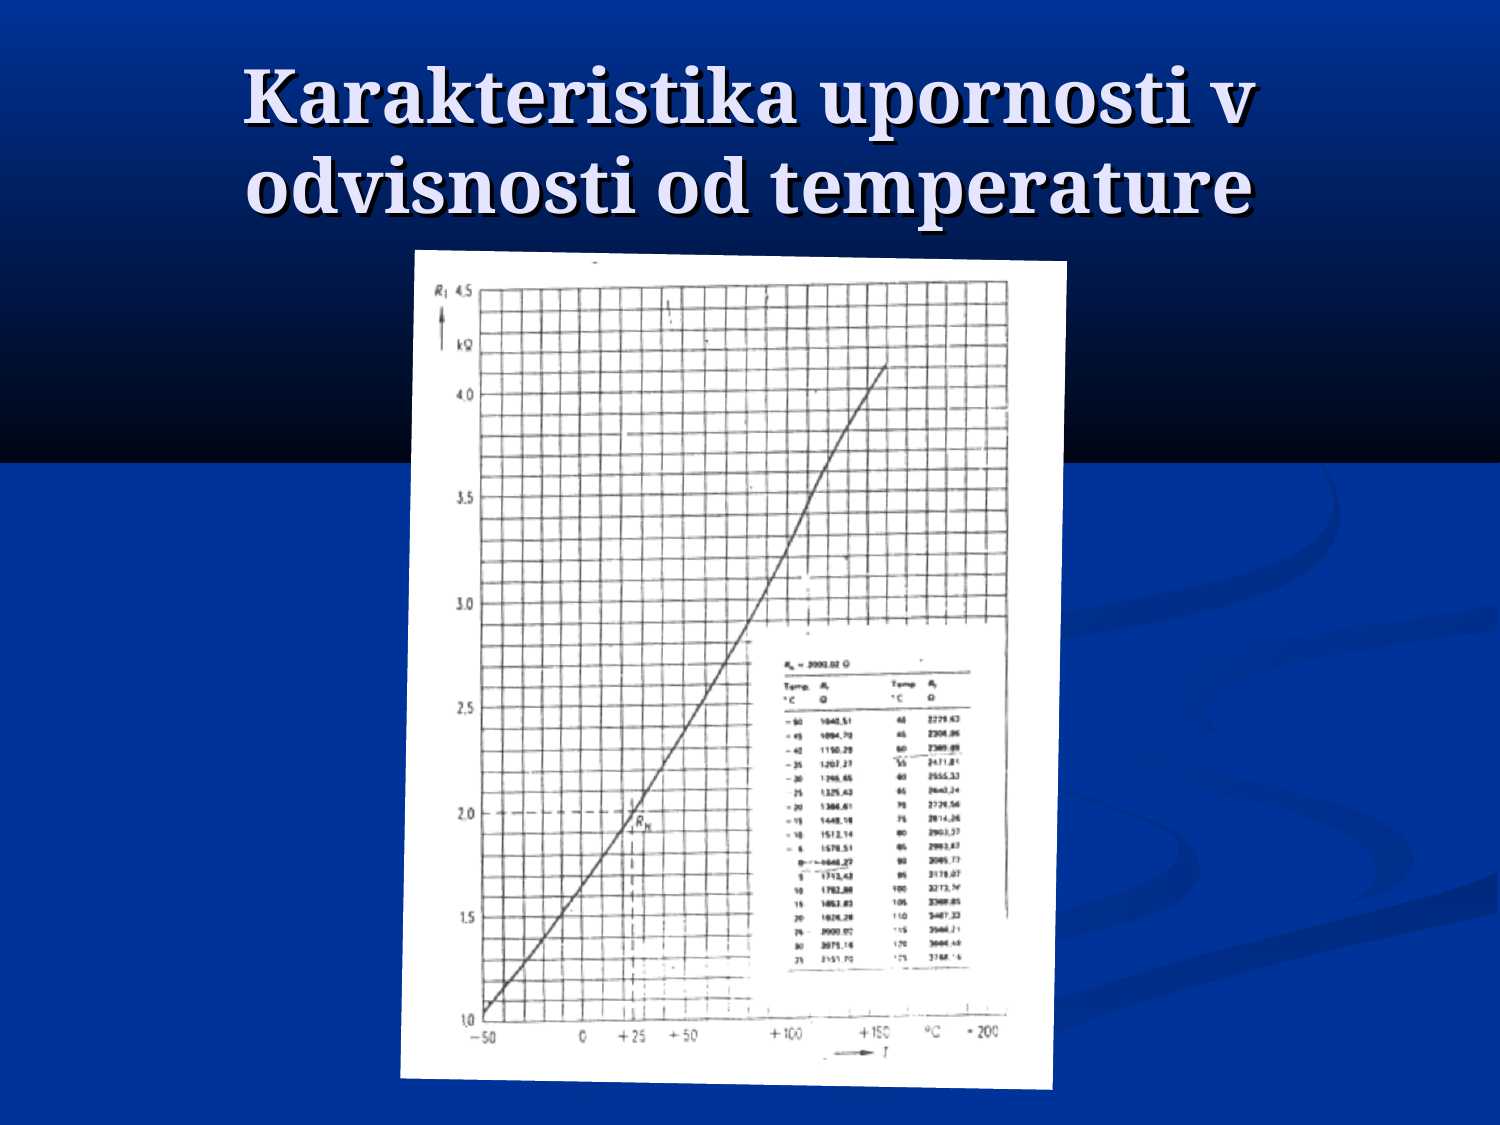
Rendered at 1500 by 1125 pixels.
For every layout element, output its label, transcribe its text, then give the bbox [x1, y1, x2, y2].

title Karakteristika upornosti v odvisnosti od temperature [75, 41, 1426, 237]
picture [400, 249, 1068, 1090]
